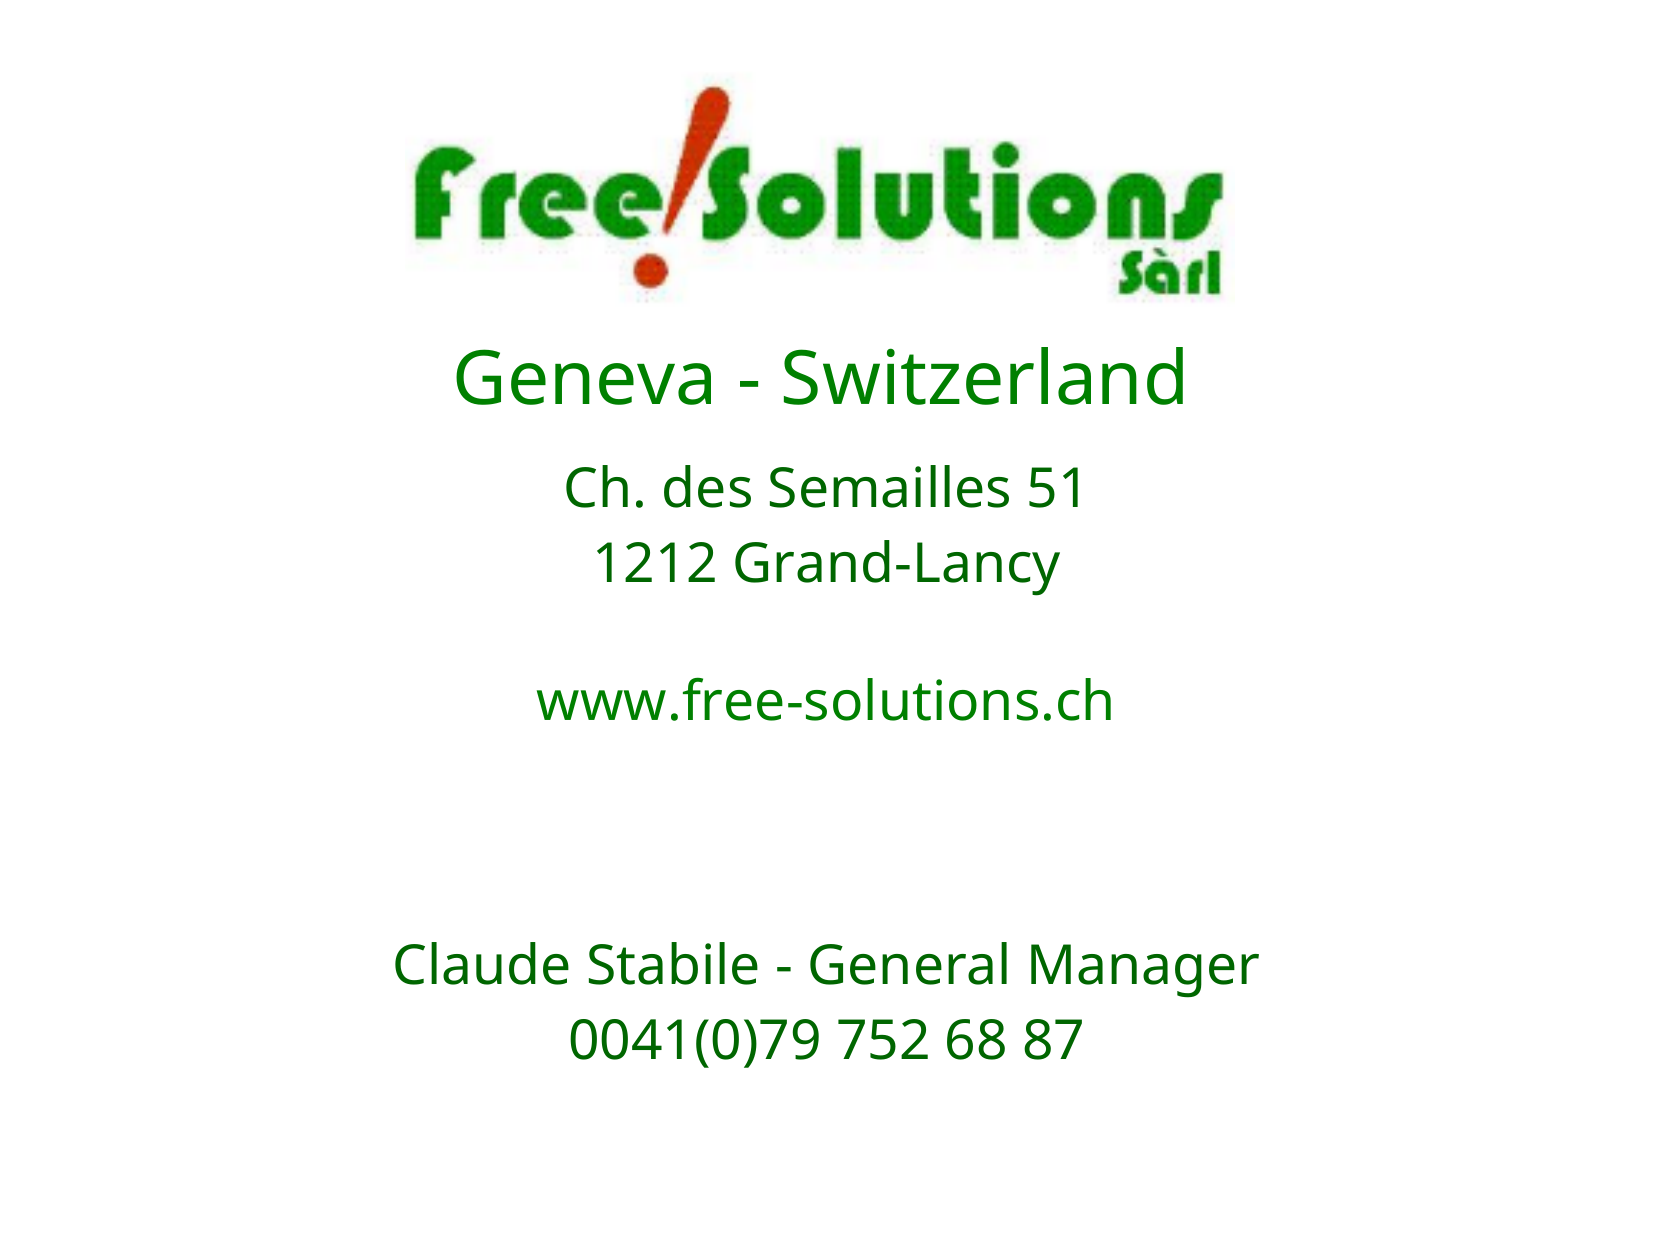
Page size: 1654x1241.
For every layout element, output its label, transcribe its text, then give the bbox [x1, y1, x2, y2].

text_box Geneva - Switzerland [351, 316, 1303, 435]
picture [405, 71, 1235, 312]
text_box www.free-solutions.ch [288, 653, 1366, 737]
text_box Claude Stabile - General Manager 0041(0)79 752 68 87 [227, 917, 1427, 1073]
text_box Ch. des Semailles 51 1212 Grand-Lancy [440, 440, 1213, 607]
